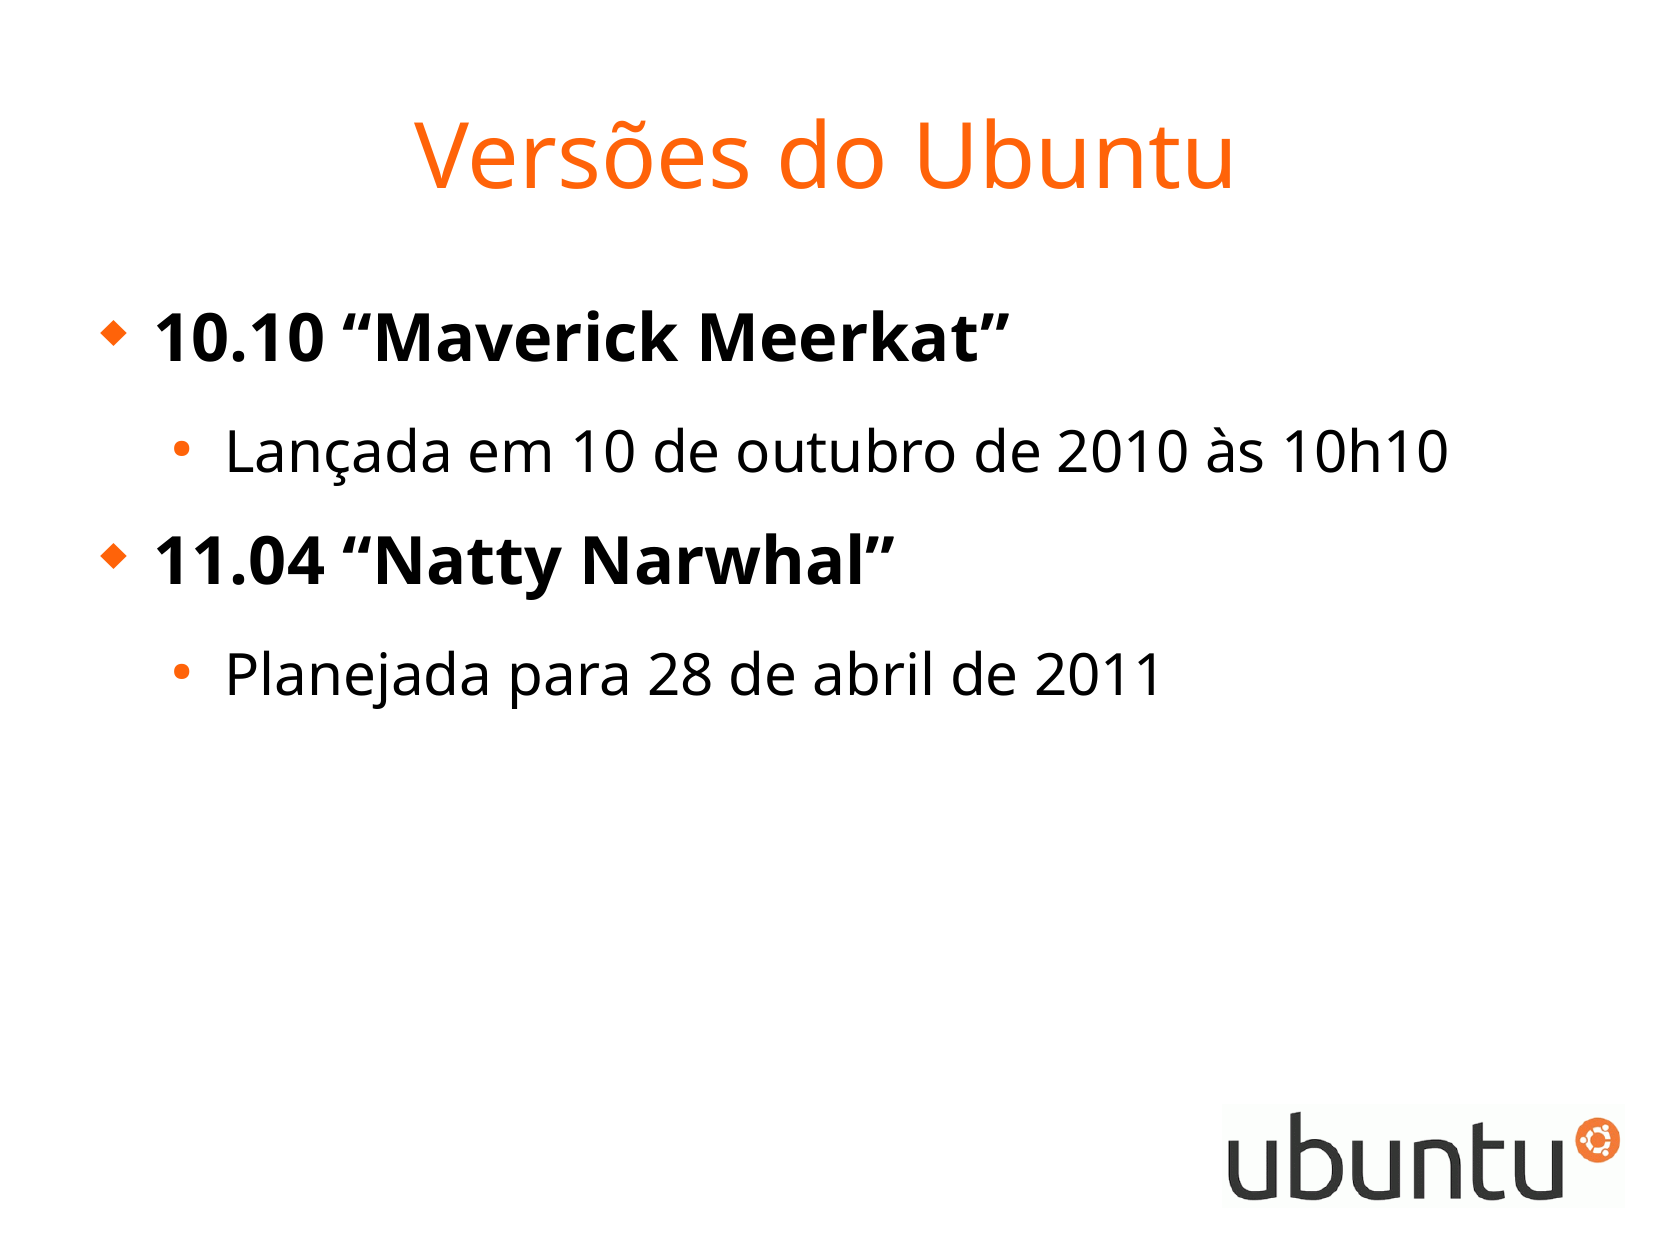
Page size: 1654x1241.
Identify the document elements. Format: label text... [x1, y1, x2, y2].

title Versões do Ubuntu [82, 56, 1571, 250]
picture [1222, 1104, 1625, 1208]
list 10.10 “Maverick Meerkat” Lançada em 10 de outubro de 2010 às 10h10 11.04 “Natty Narwhal” Planejada para 28 de abril de 2011 [82, 290, 1571, 1109]
